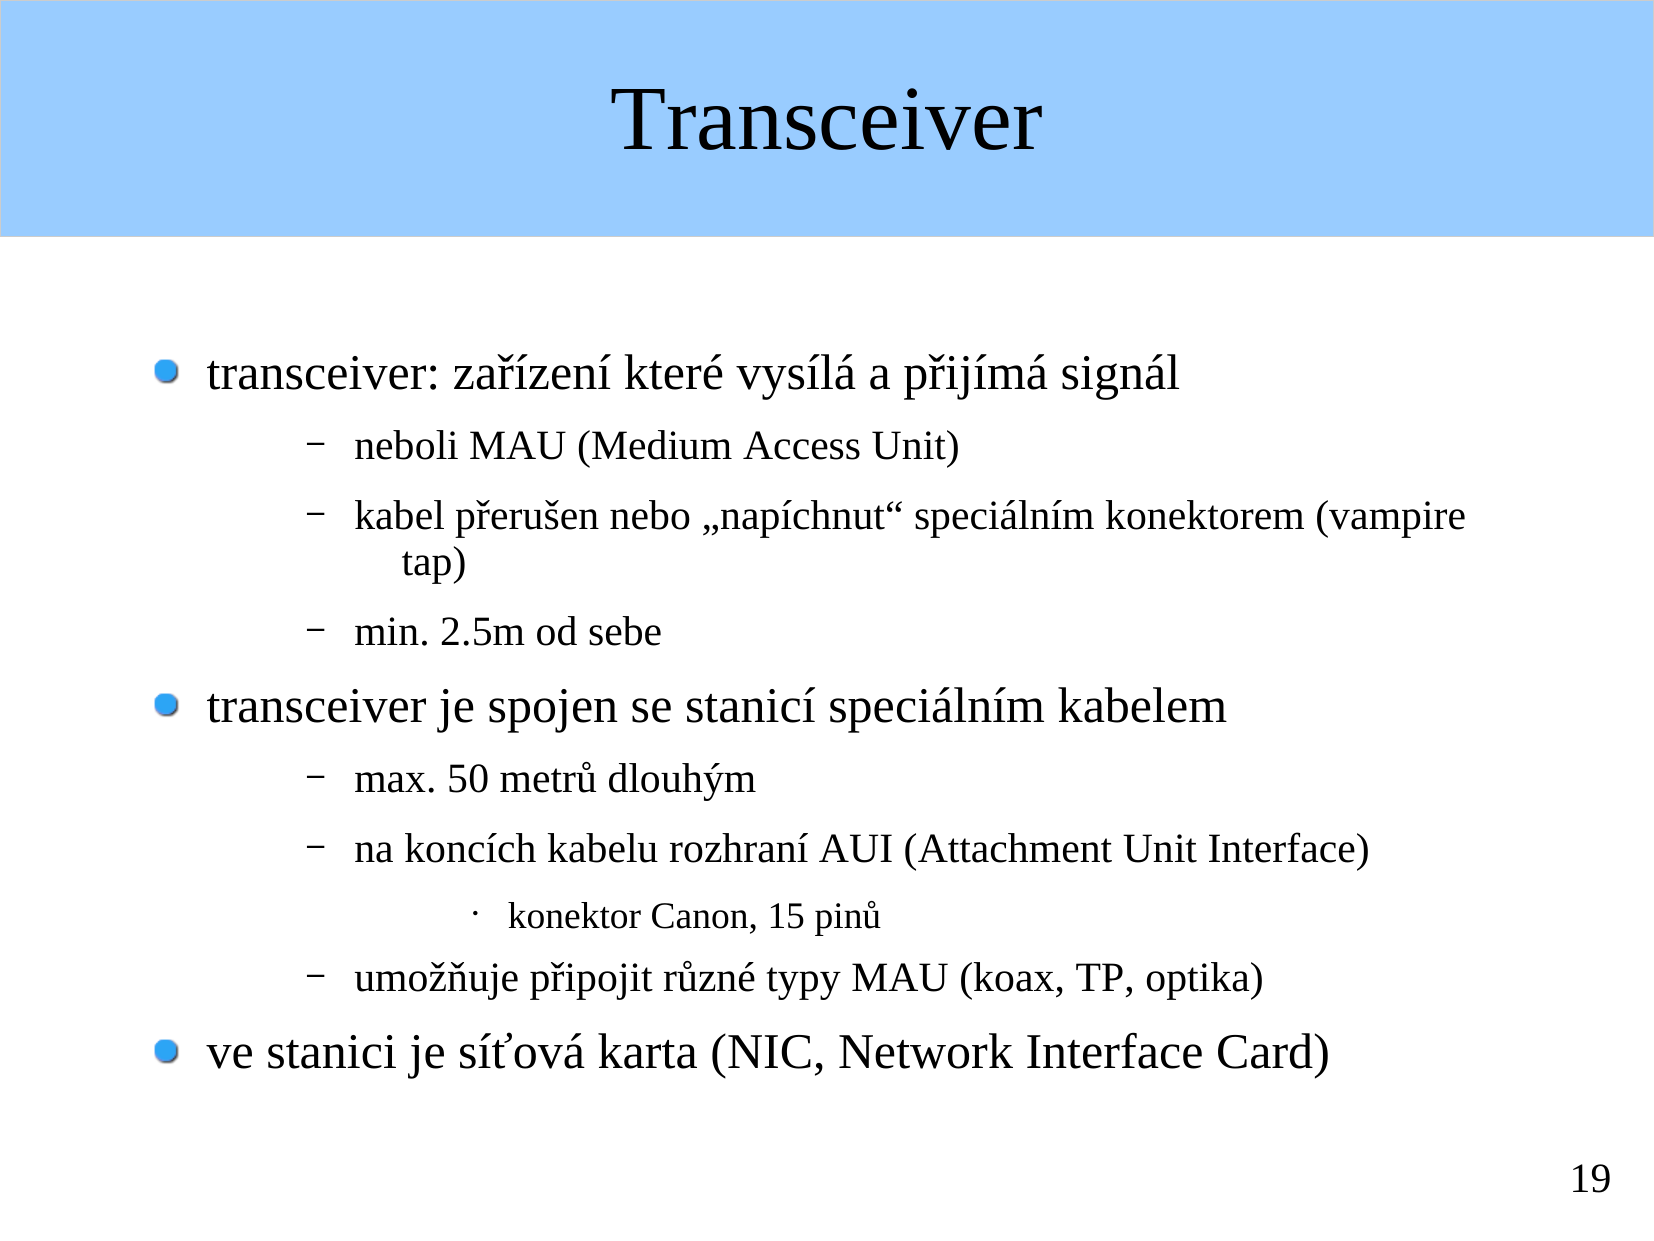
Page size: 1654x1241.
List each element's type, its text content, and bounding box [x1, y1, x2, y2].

list transceiver: zařízení které vysílá a přijímá signál neboli MAU (Medium Access Unit) kabel přerušen nebo „napíchnut“ speciálním konektorem (vampire tap) min. 2.5m od sebe transceiver je spojen se stanicí speciálním kabelem max. 50 metrů dlouhým na koncích kabelu rozhraní AUI (Attachment Unit Interface) konektor Canon, 15 pinů umožňuje připojit různé typy MAU (koax, TP, optika) ve stanici je síťová karta (NIC, Network Interface Card) [118, 344, 1536, 1183]
title Transceiver [0, 0, 1654, 237]
